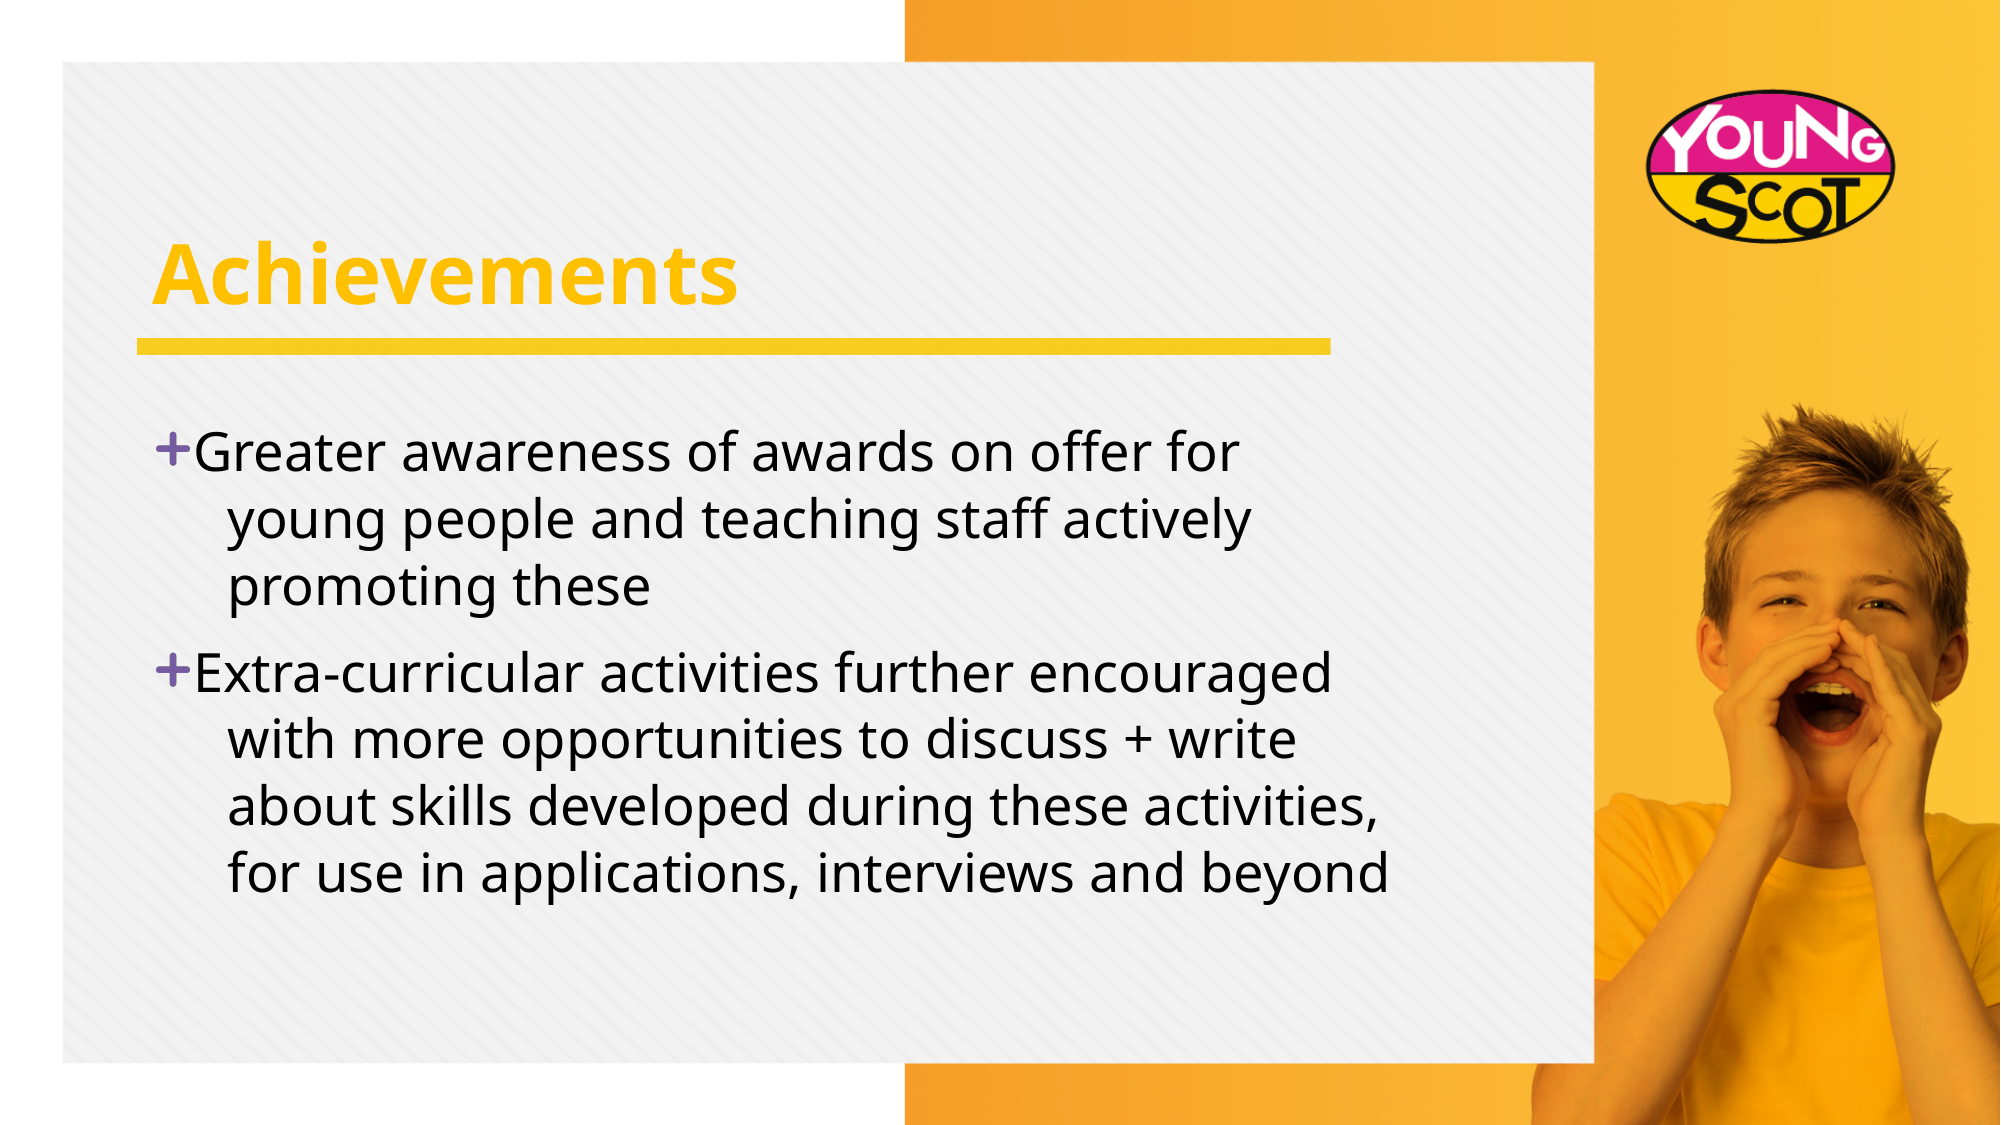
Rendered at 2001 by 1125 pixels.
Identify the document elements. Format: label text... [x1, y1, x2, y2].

title Achievements [137, 165, 1327, 383]
list Greater awareness of awards on offer for young people and teaching staff actively promoting these Extra-curricular activities further encouraged with more opportunities to discuss + write about skills developed during these activities, for use in applications, interviews and beyond [137, 411, 1415, 1060]
